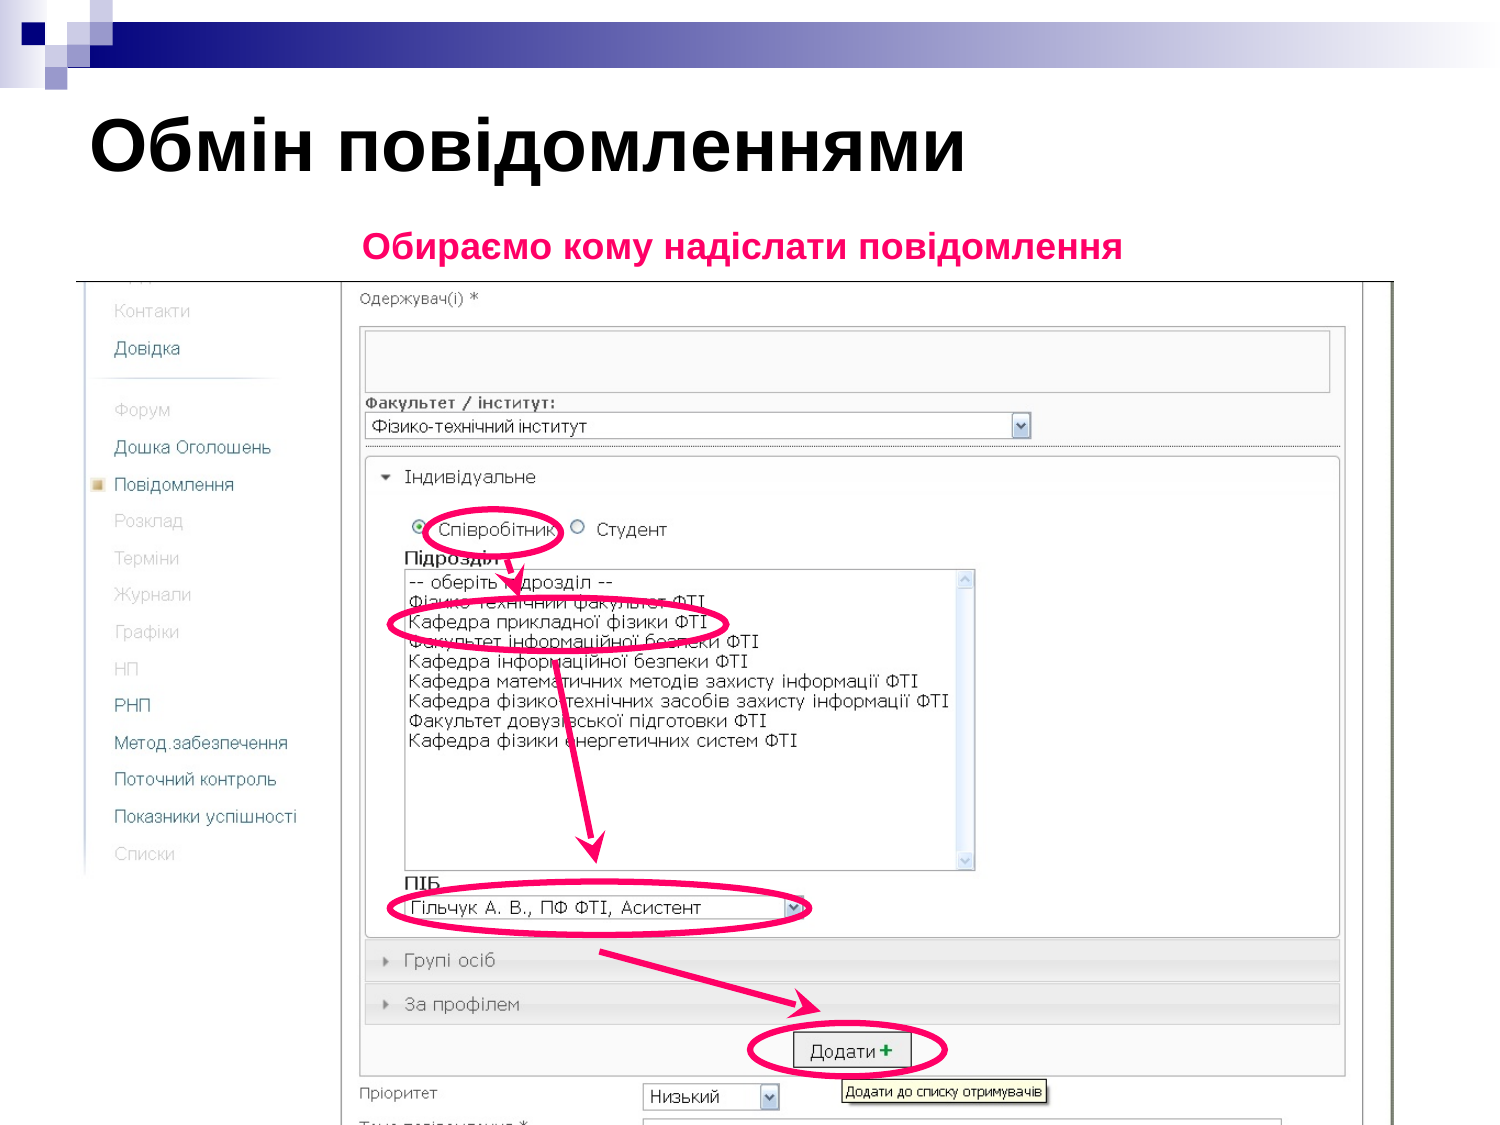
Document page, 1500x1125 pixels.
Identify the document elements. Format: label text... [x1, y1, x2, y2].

text_box Обираємо кому надіслати повідомлення [347, 214, 1140, 275]
text_box [425, 509, 562, 557]
picture [76, 281, 1394, 1125]
text_box [750, 1022, 945, 1077]
title Обмін повідомленнями [75, 74, 1426, 208]
text_box [389, 881, 810, 935]
text_box [389, 597, 727, 652]
